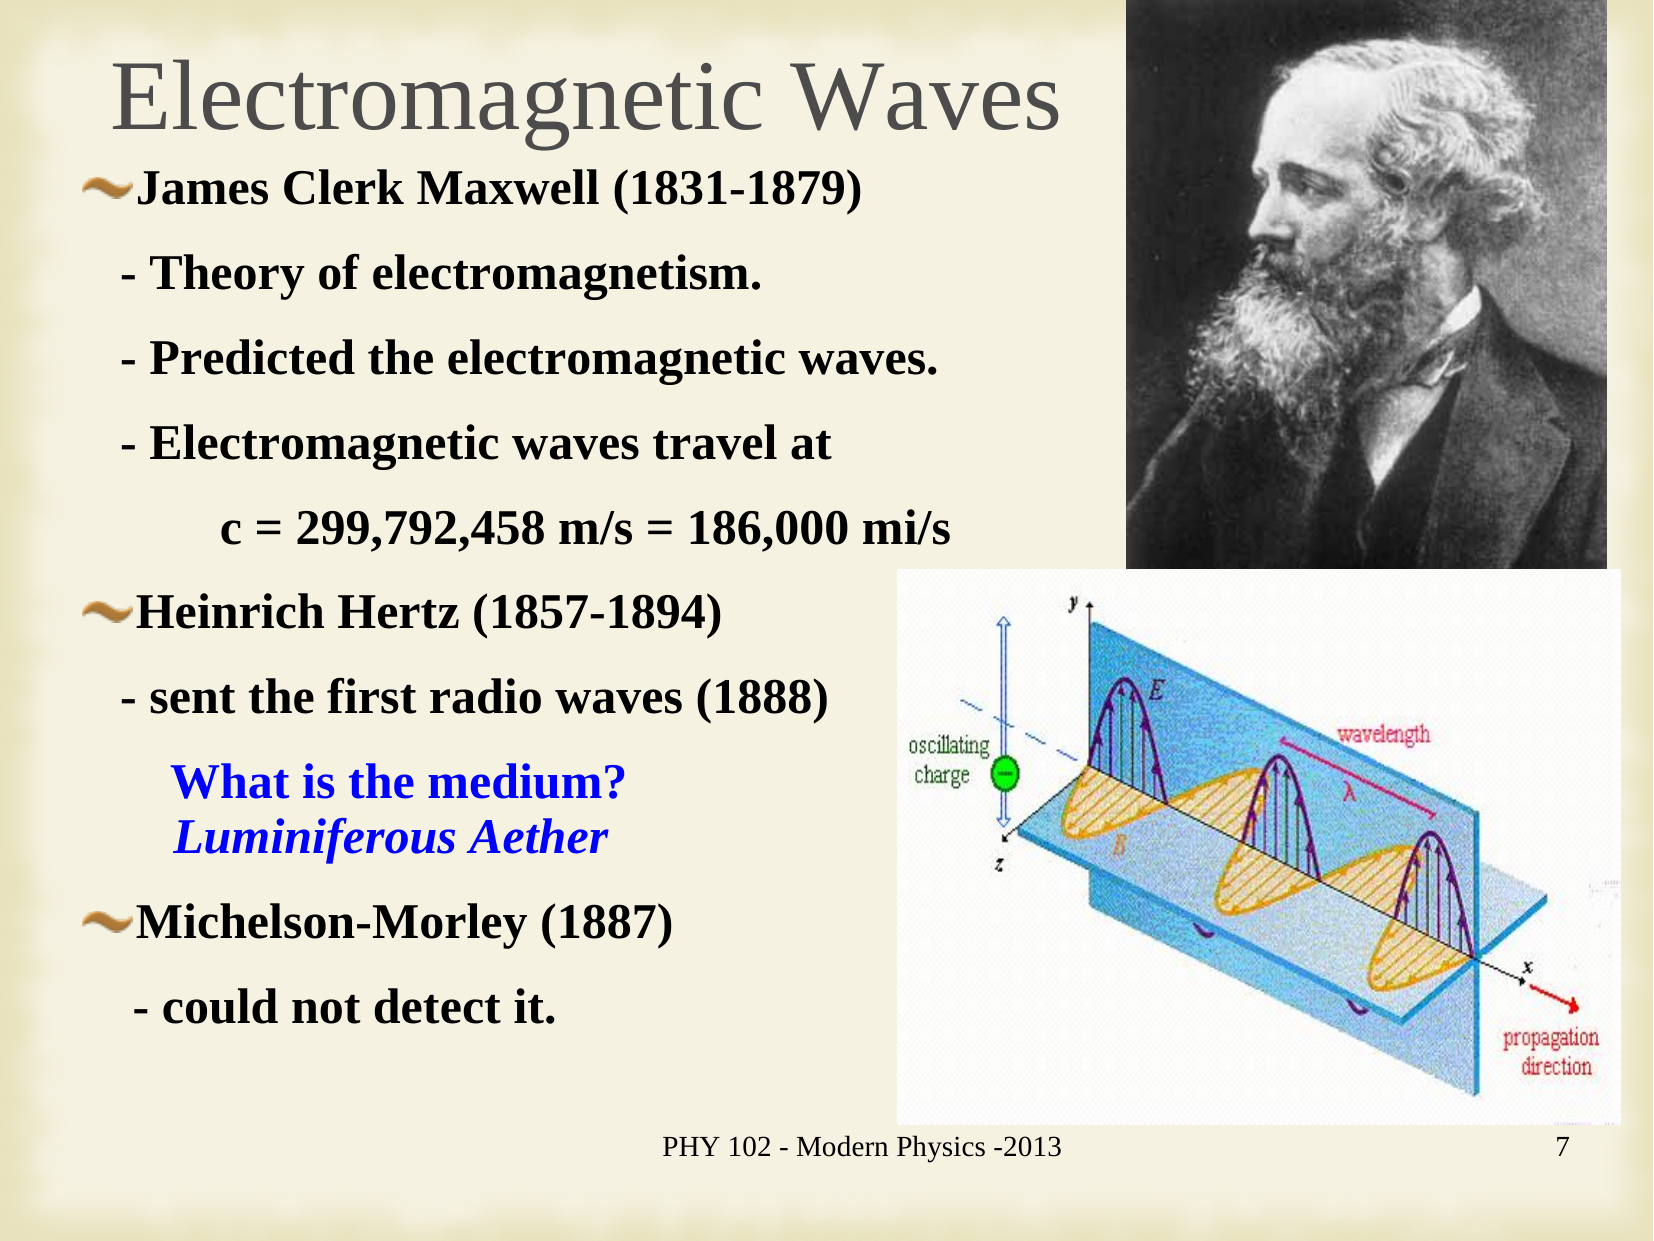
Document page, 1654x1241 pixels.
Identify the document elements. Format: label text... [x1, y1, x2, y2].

list James Clerk Maxwell (1831-1879) - Theory of electromagnetism. - Predicted the electromagnetic waves. - Electromagnetic waves travel at c = 299,792,458 m/s = 186,000 mi/s Heinrich Hertz (1857-1894) - sent the first radio waves (1888) What is the medium? Luminiferous Aether Michelson-Morley (1887) - could not detect it. [64, 160, 1033, 1048]
title Electromagnetic Waves [0, 0, 1126, 193]
picture [0, 0, 1653, 1241]
